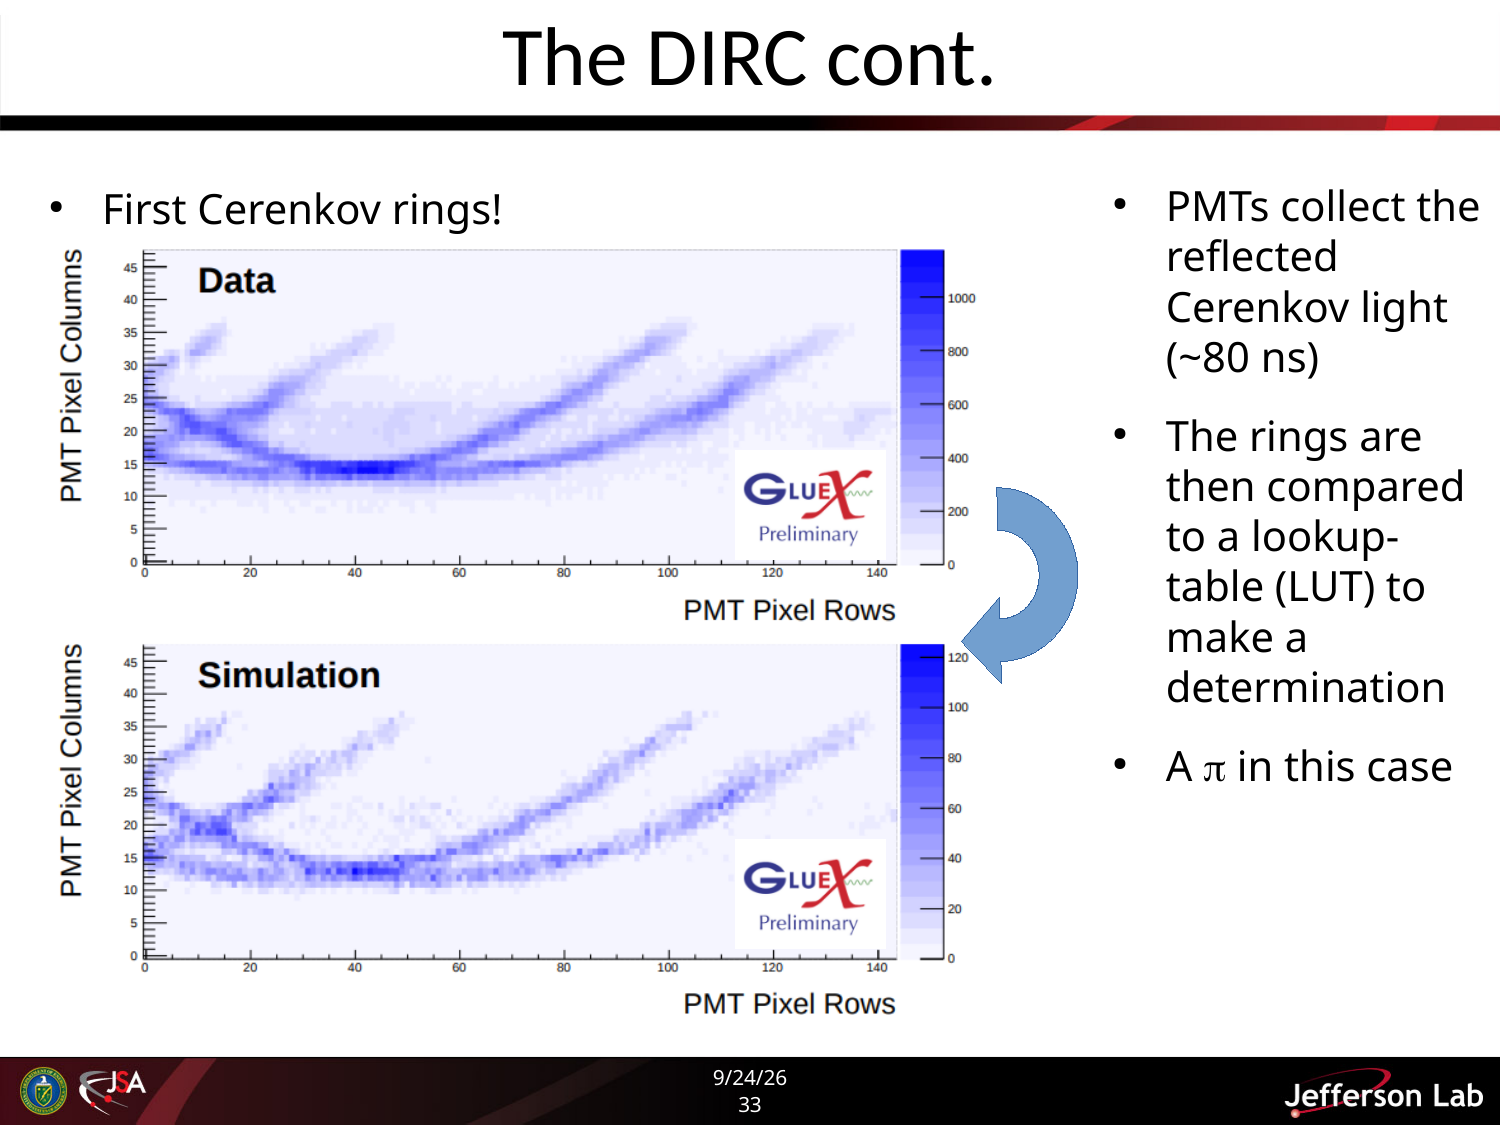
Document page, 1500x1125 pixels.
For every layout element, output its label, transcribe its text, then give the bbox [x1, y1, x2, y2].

text_box [961, 487, 1078, 684]
list First Cerenkov rings! [31, 180, 691, 923]
picture [0, 0, 1500, 1125]
list PMTs collect the reflected Cerenkov light (~80 ns) The rings are then compared to a lookup-table (LUT) to make a determination A p in this case [1095, 180, 1482, 961]
text_box 4/11/19 [575, 1048, 925, 1109]
title The DIRC cont. [75, 23, 1425, 107]
